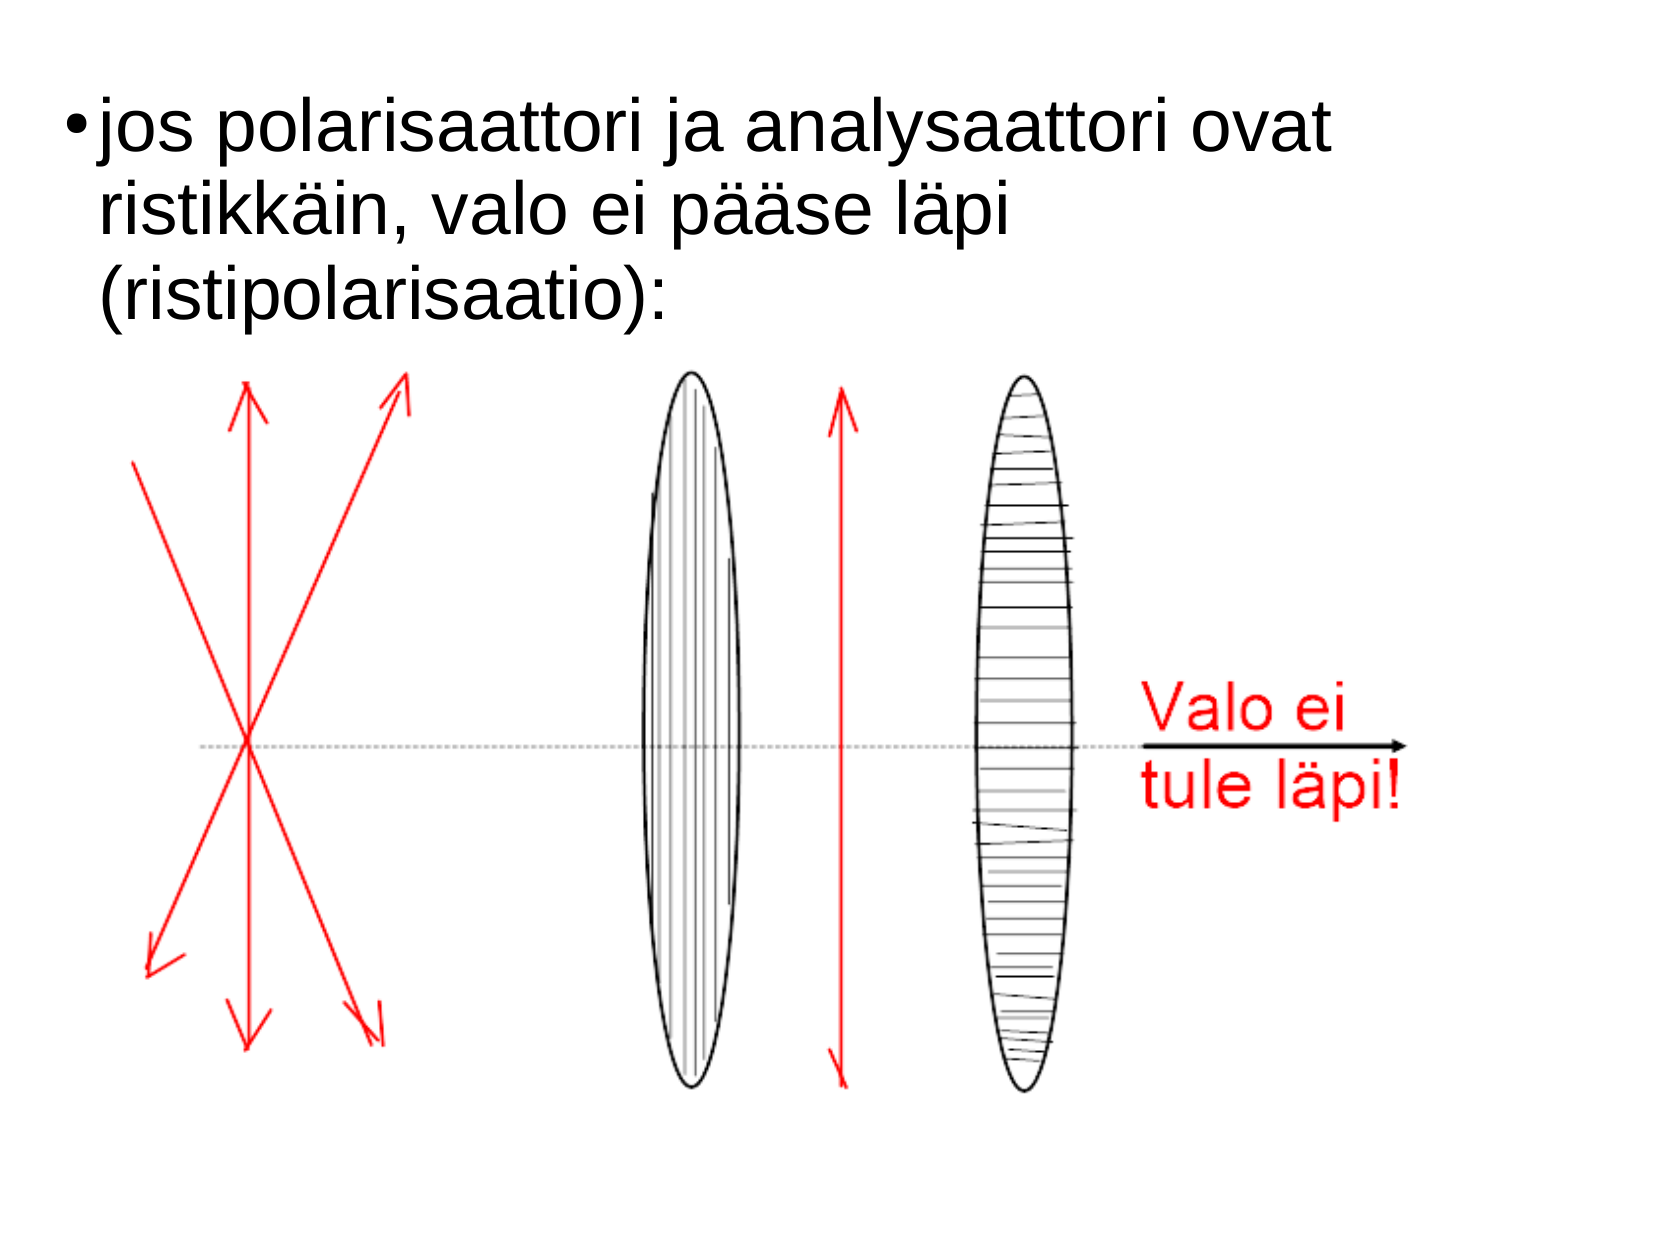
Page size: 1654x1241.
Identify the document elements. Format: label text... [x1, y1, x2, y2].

text_box jos polarisaattori ja analysaattori ovat ristikkäin, valo ei pääse läpi (ristipolarisaatio): [48, 75, 1583, 343]
picture [61, 343, 1548, 1158]
